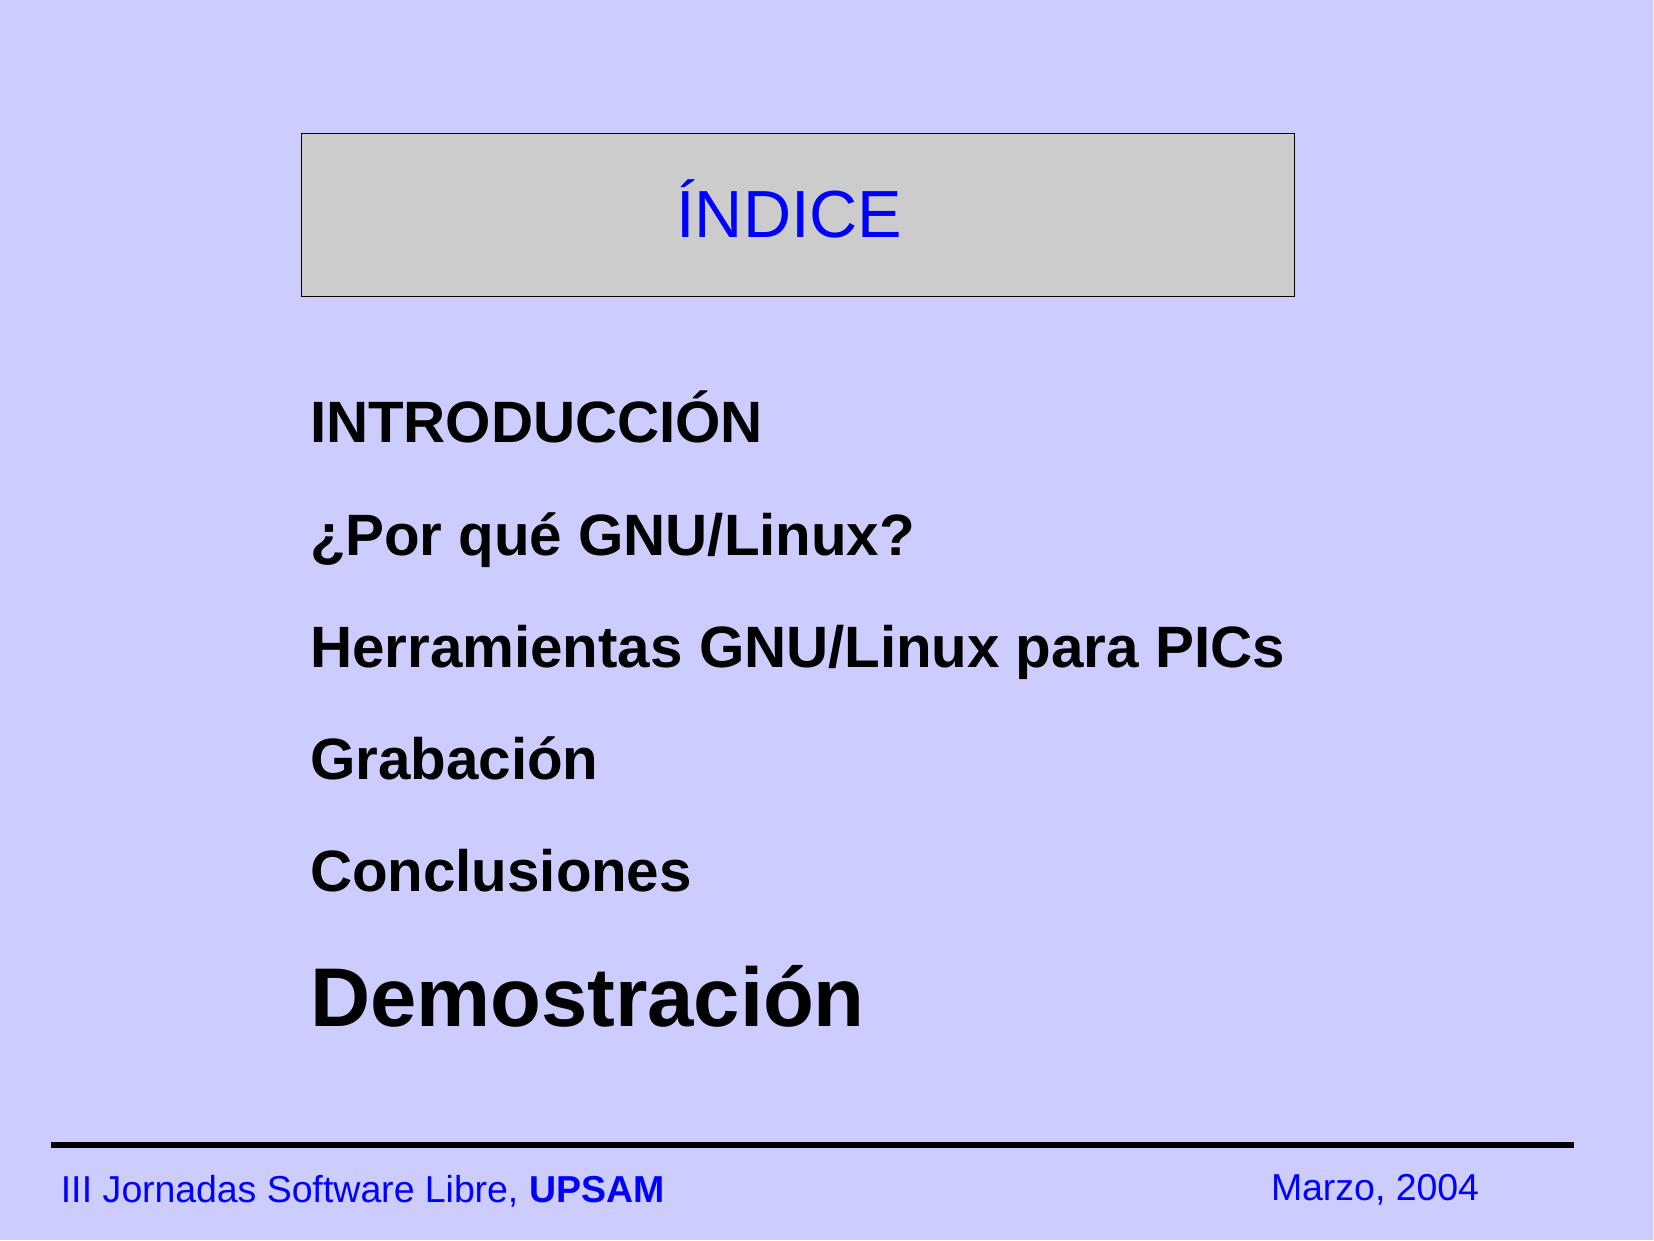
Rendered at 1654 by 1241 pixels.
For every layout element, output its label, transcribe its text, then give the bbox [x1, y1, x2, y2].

text_box INTRODUCCIÓN ¿Por qué GNU/Linux? Herramientas GNU/Linux para PICs Grabación Conclusiones Demostración [293, 390, 1385, 1110]
text_box [301, 133, 1295, 297]
text_box III Jornadas Software Libre, UPSAM [60, 1168, 732, 1218]
text_box ÍNDICE [676, 177, 905, 261]
text_box Marzo, 2004 [1271, 1166, 1567, 1213]
